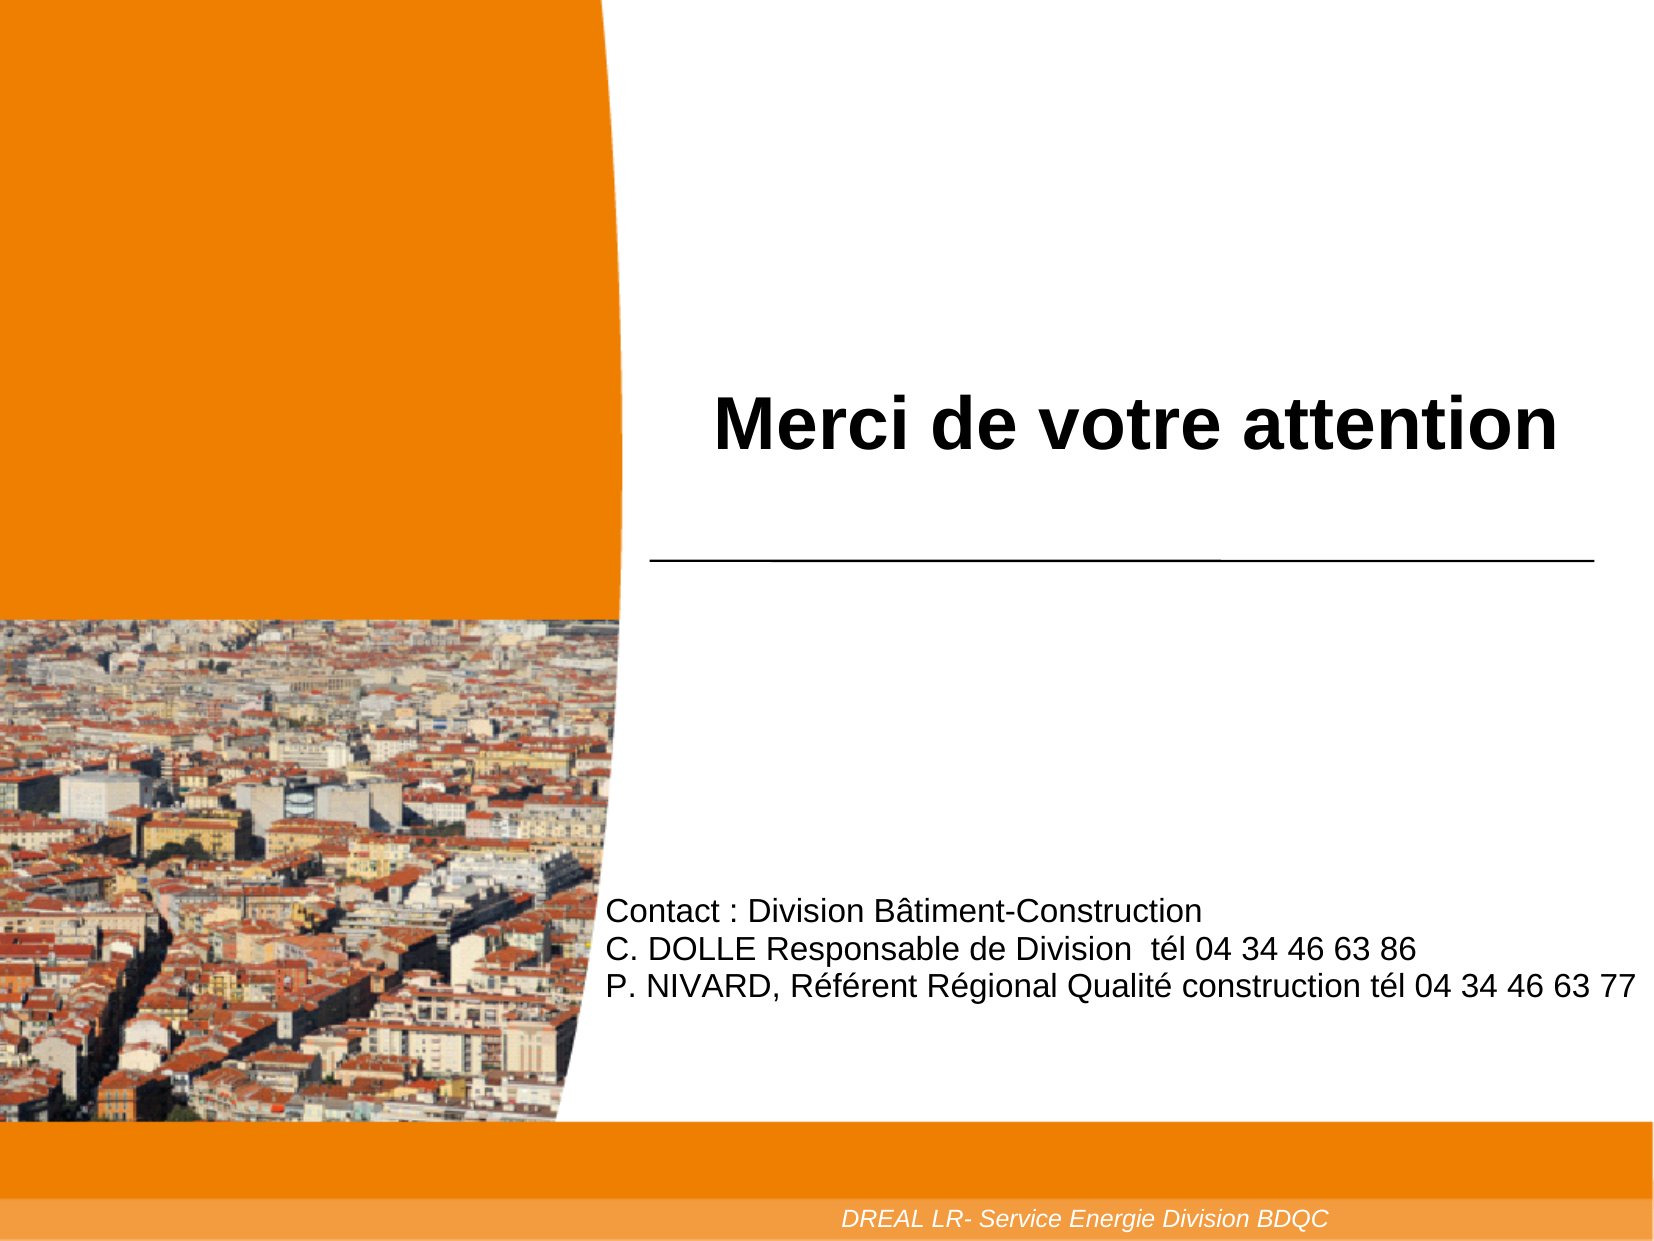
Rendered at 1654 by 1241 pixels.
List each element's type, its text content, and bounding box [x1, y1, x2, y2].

picture [0, 0, 1654, 1241]
text_box Contact : Division Bâtiment-Construction C. DOLLE Responsable de Division tél 04 34 46 63 86 P. NIVARD, Référent Régional Qualité construction tél 04 34 46 63 77 [590, 885, 1654, 1063]
text_box DREAL LR- Service Energie Division BDQC [826, 1197, 1654, 1241]
text_box Merci de votre attention [620, 88, 1654, 536]
